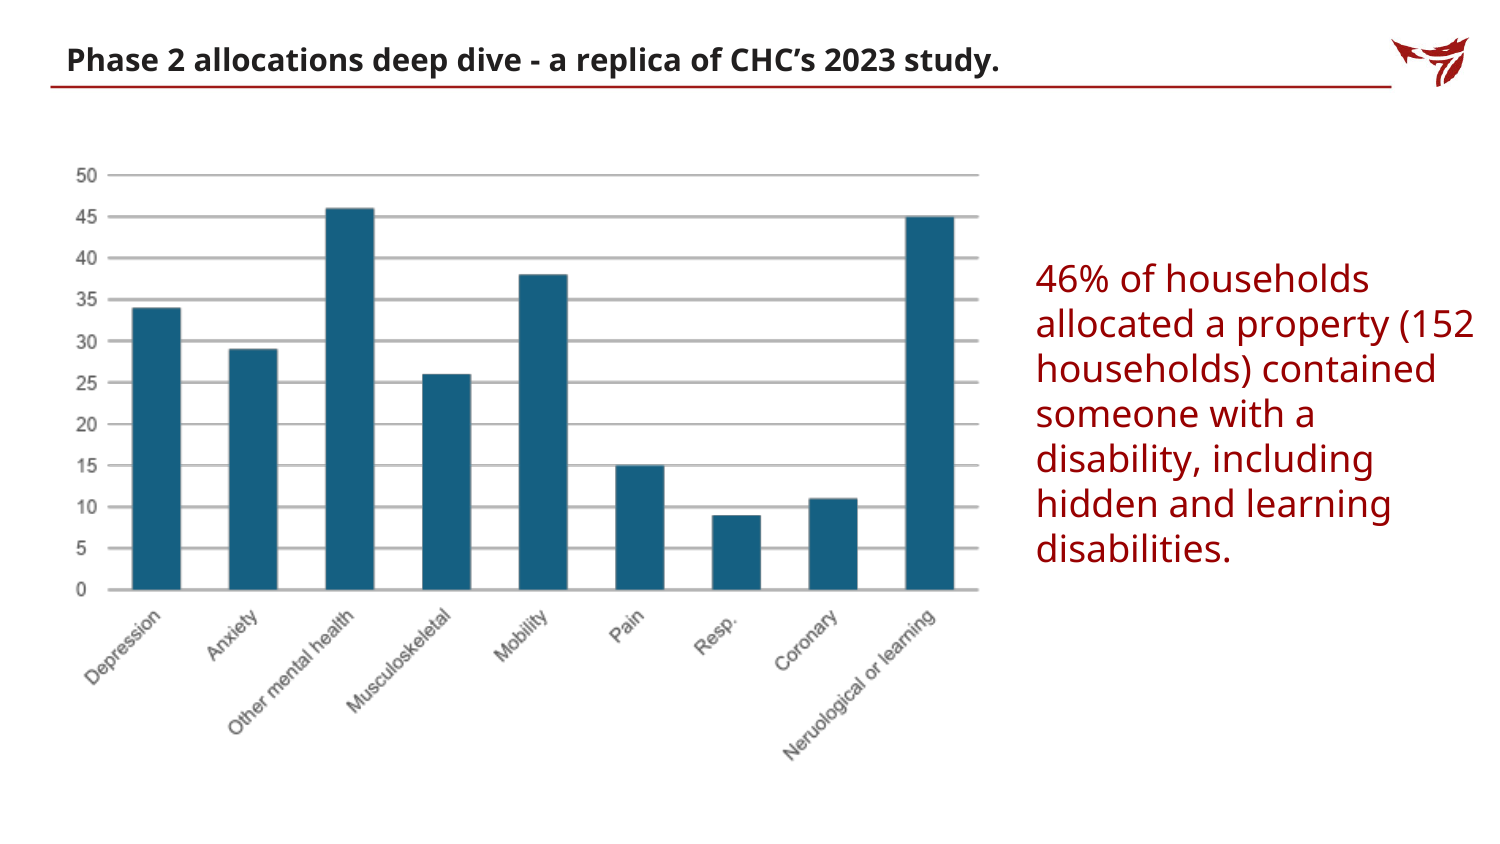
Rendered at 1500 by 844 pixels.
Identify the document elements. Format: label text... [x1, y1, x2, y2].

picture [51, 154, 1000, 782]
title Phase 2 allocations deep dive - a replica of CHC’s 2023 study. [51, 23, 1380, 89]
list 46% of households allocated a property (152 households) contained someone with a disability, including hidden and learning disabilities. [1020, 240, 1500, 604]
